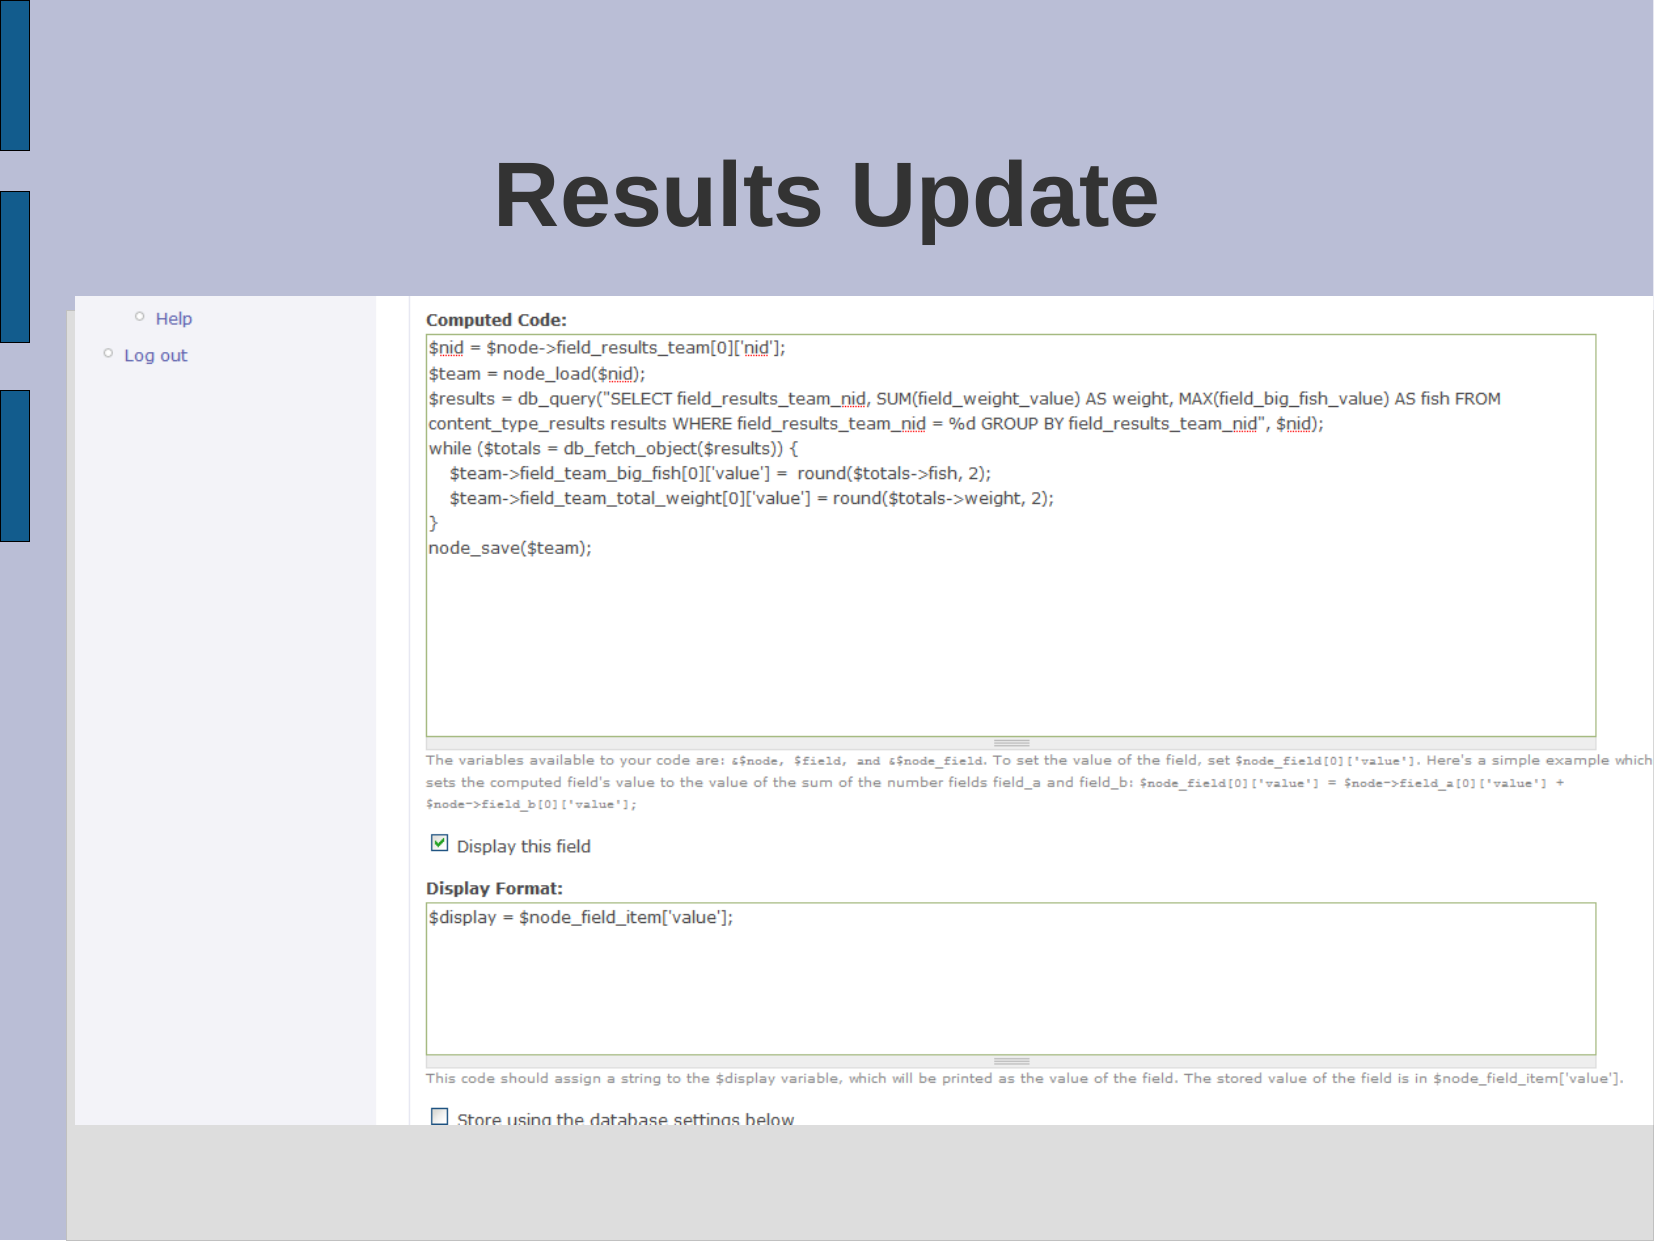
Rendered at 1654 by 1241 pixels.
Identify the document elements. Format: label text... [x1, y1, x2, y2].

title Results Update [121, 91, 1534, 296]
picture [75, 296, 1654, 1126]
